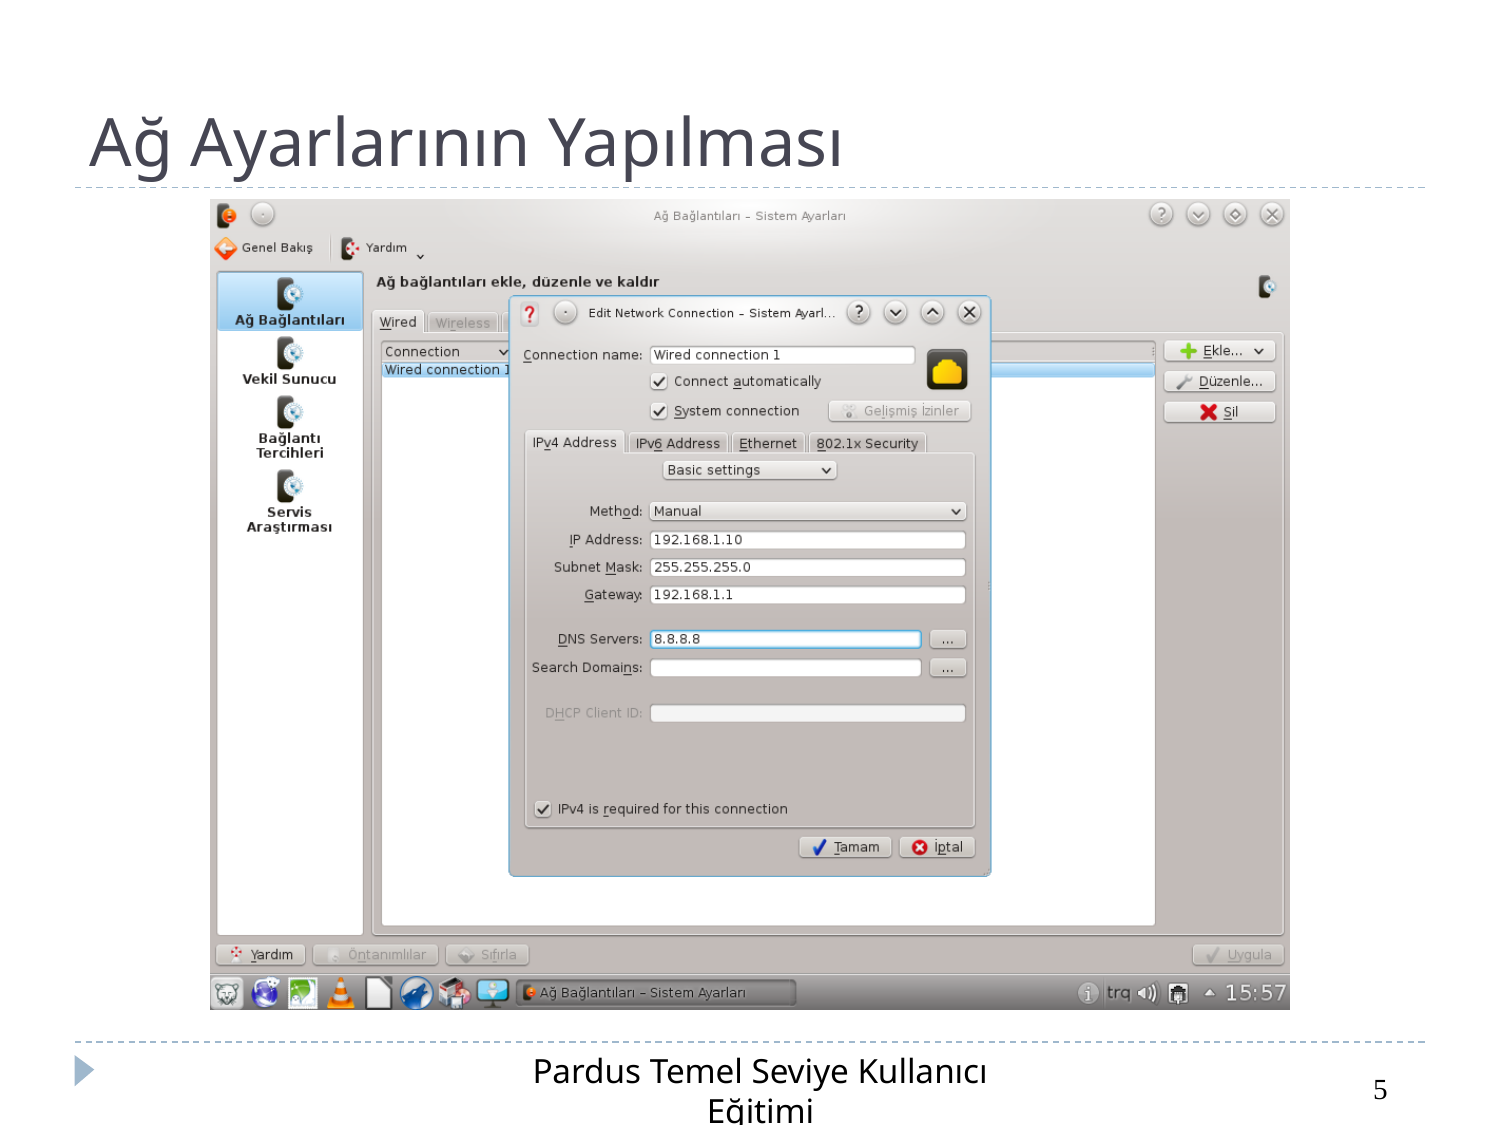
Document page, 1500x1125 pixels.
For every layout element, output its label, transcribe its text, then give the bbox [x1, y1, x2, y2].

title Ağ Ayarlarının Yapılması [75, 24, 1425, 188]
picture [210, 199, 1290, 1010]
